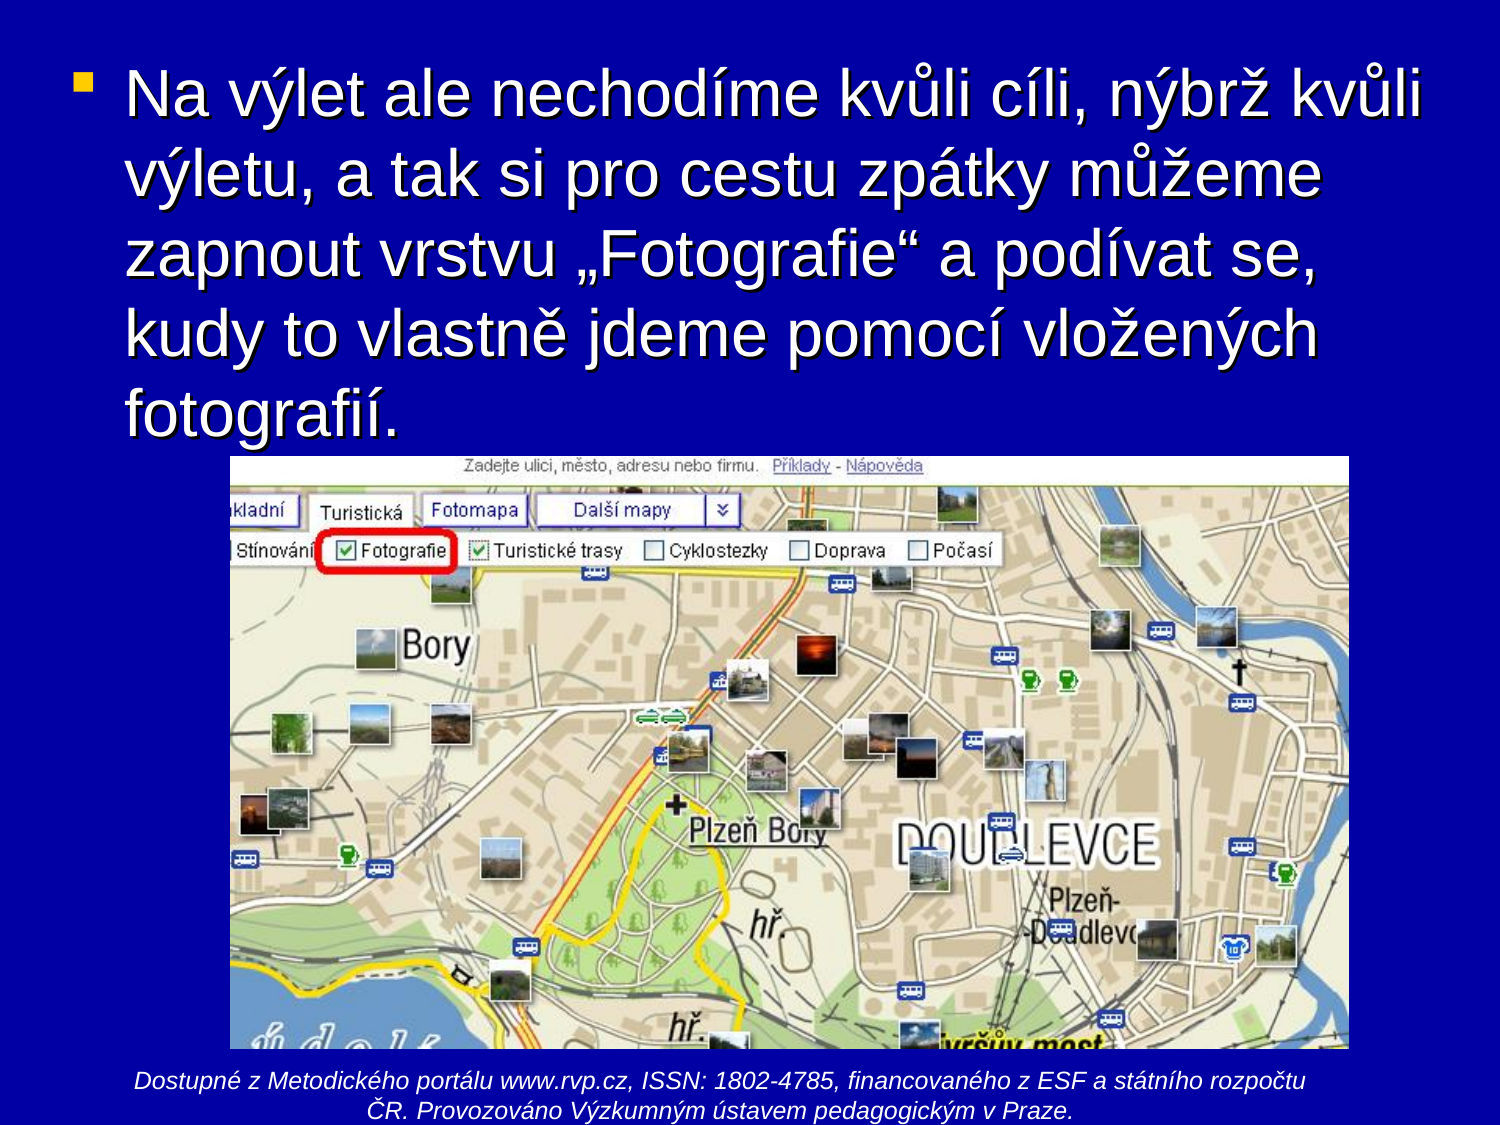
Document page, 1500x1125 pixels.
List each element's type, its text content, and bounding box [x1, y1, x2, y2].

text_box Dostupné z Metodického portálu www.rvp.cz, ISSN: 1802-4785, financovaného z ESF a státního rozpočtu ČR. Provozováno Výzkumným ústavem pedagogickým v Praze. [100, 1065, 1343, 1125]
title [49, 37, 1446, 255]
picture [230, 456, 1349, 1049]
list Na výlet ale nechodíme kvůli cíli, nýbrž kvůli výletu, a tak si pro cestu zpátky můžeme zapnout vrstvu „Fotografie“ a podívat se, kudy to vlastně jdeme pomocí vložených fotografií. [53, 42, 1455, 769]
